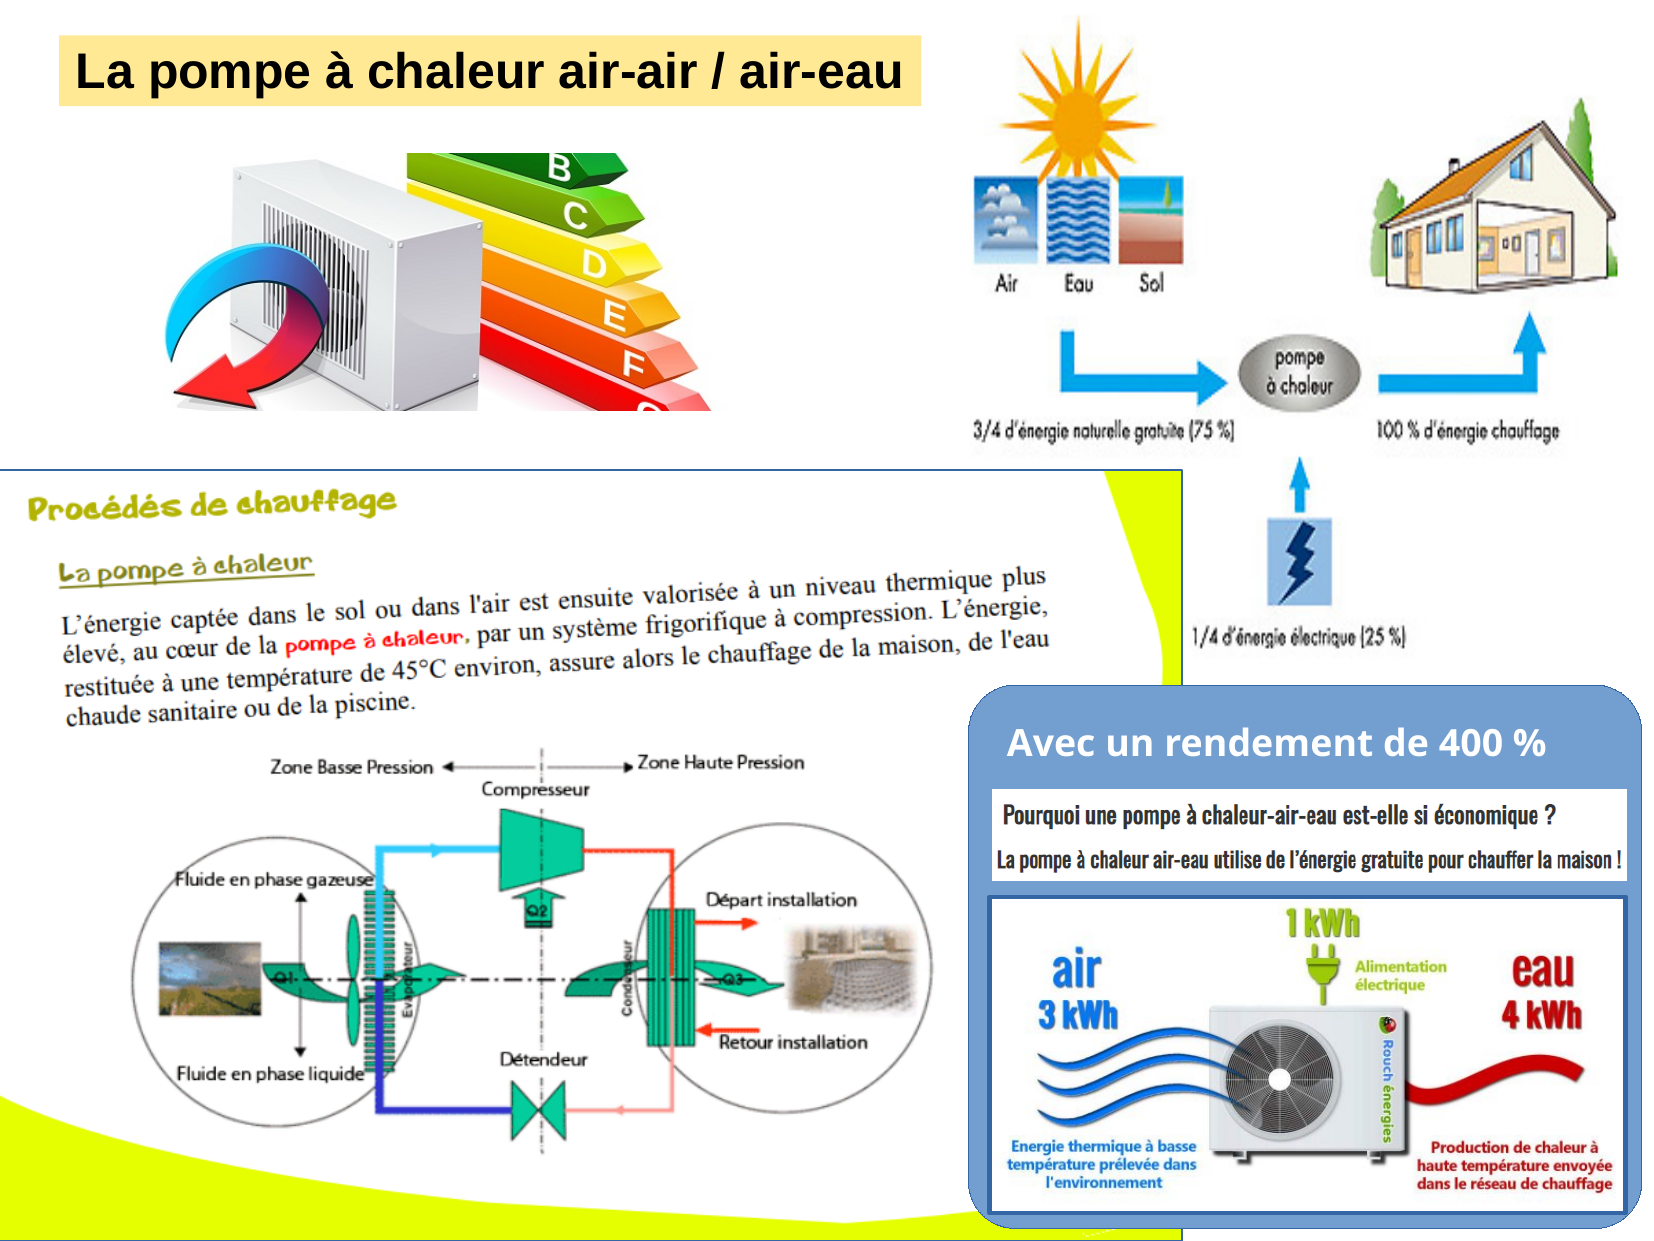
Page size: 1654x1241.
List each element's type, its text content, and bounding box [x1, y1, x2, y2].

text_box Avec un rendement de 400 % [992, 708, 1627, 777]
picture [992, 789, 1627, 881]
text_box La pompe à chaleur air-air / air-eau [59, 35, 922, 107]
picture [992, 899, 1624, 1211]
picture [956, 0, 1642, 674]
text_box [968, 685, 1642, 1229]
picture [0, 470, 1182, 1241]
picture [82, 153, 804, 411]
